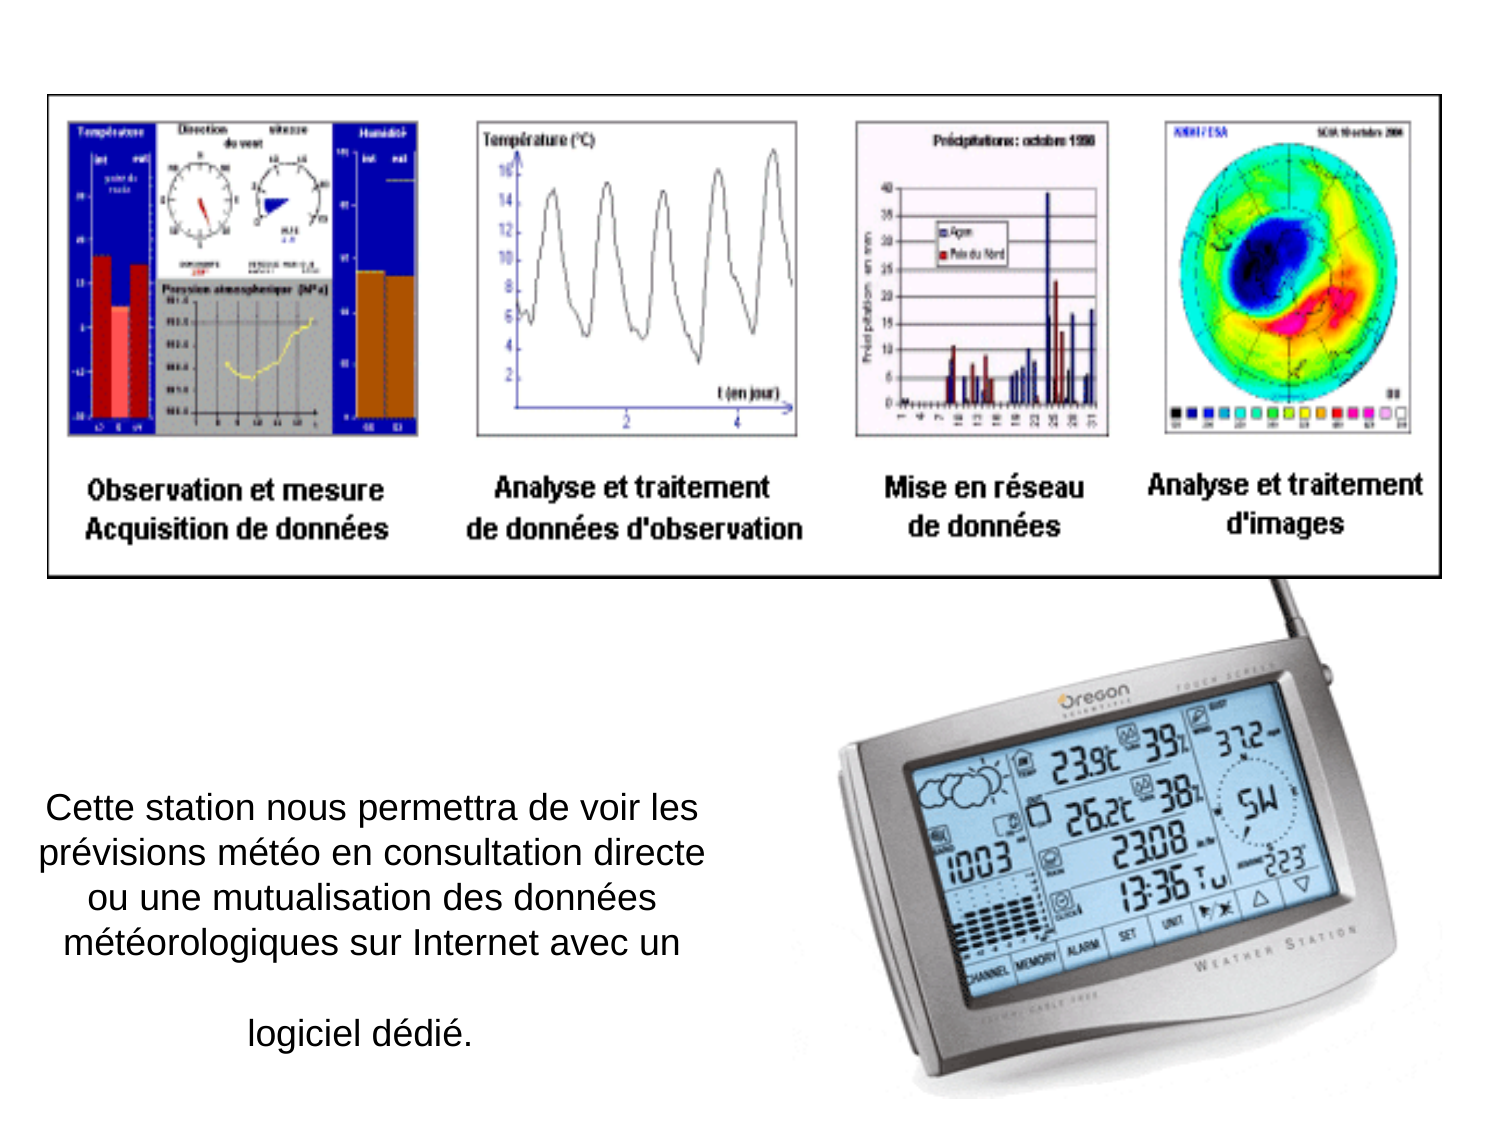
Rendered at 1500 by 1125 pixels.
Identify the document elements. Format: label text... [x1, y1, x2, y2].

picture [47, 94, 1443, 1099]
title Cette station nous permettra de voir les prévisions météo en consultation directe ou une mutualisation des données météorologiques sur Internet avec un logiciel dédié. [0, 775, 745, 1071]
